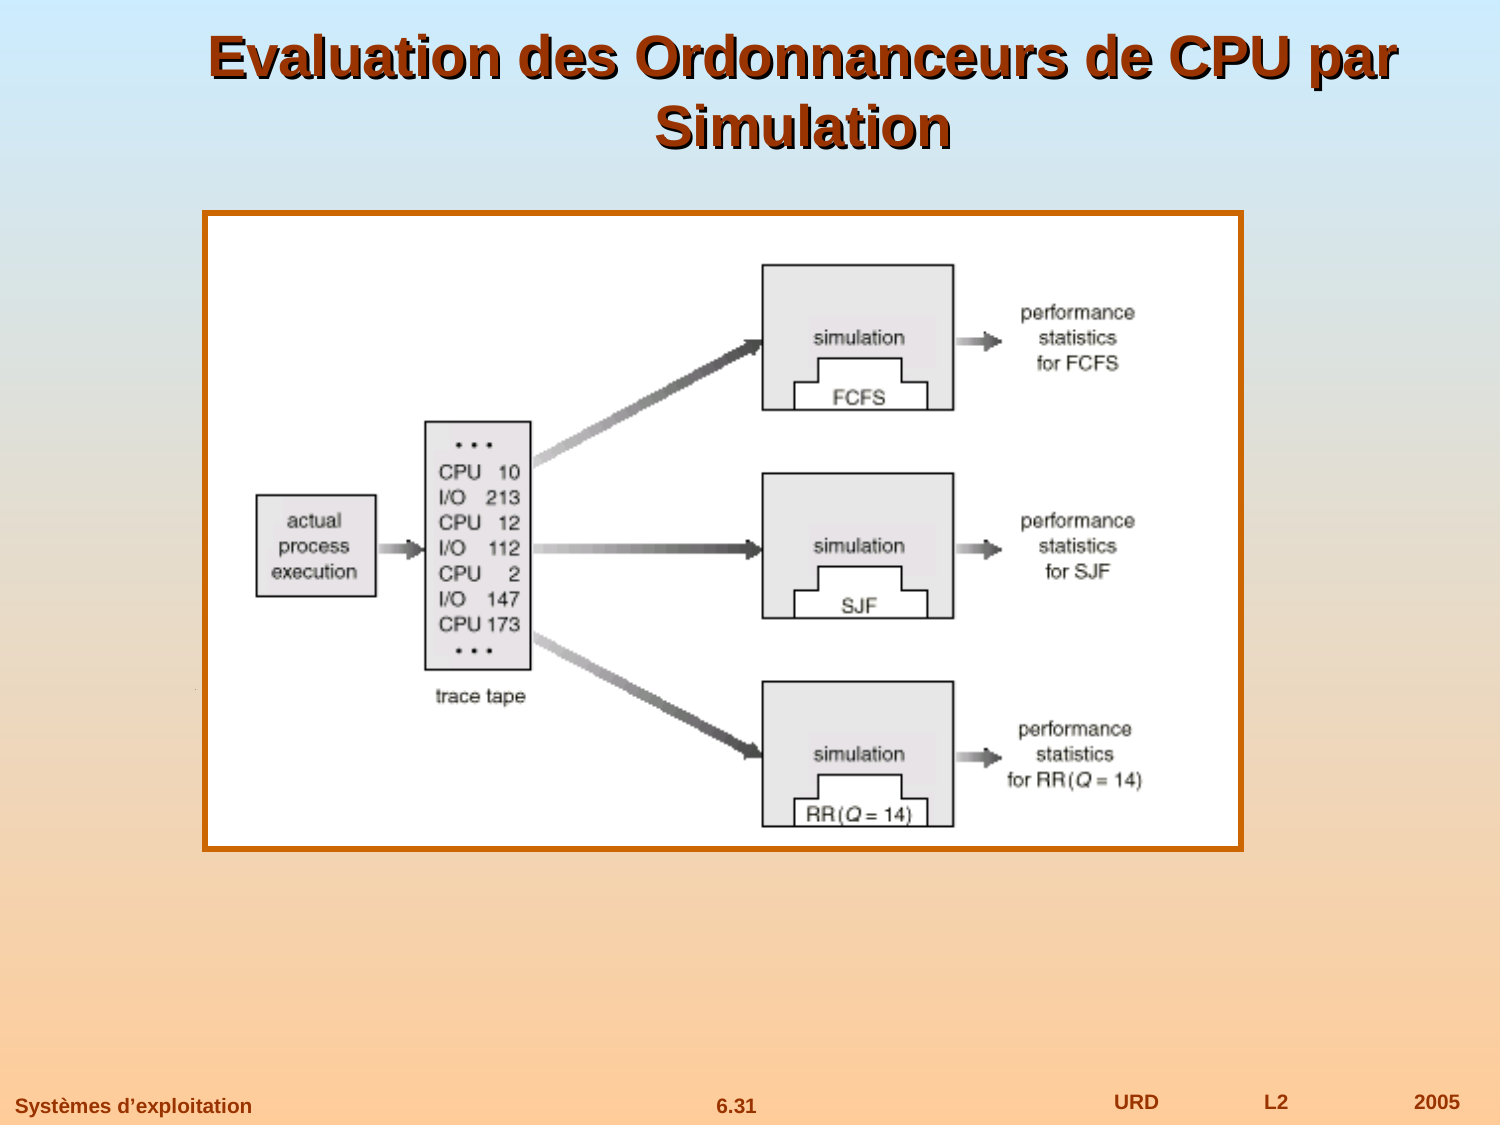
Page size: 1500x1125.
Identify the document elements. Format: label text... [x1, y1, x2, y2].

title Evaluation des Ordonnanceurs de CPU par Simulation [167, 91, 1439, 167]
picture [208, 215, 1239, 846]
